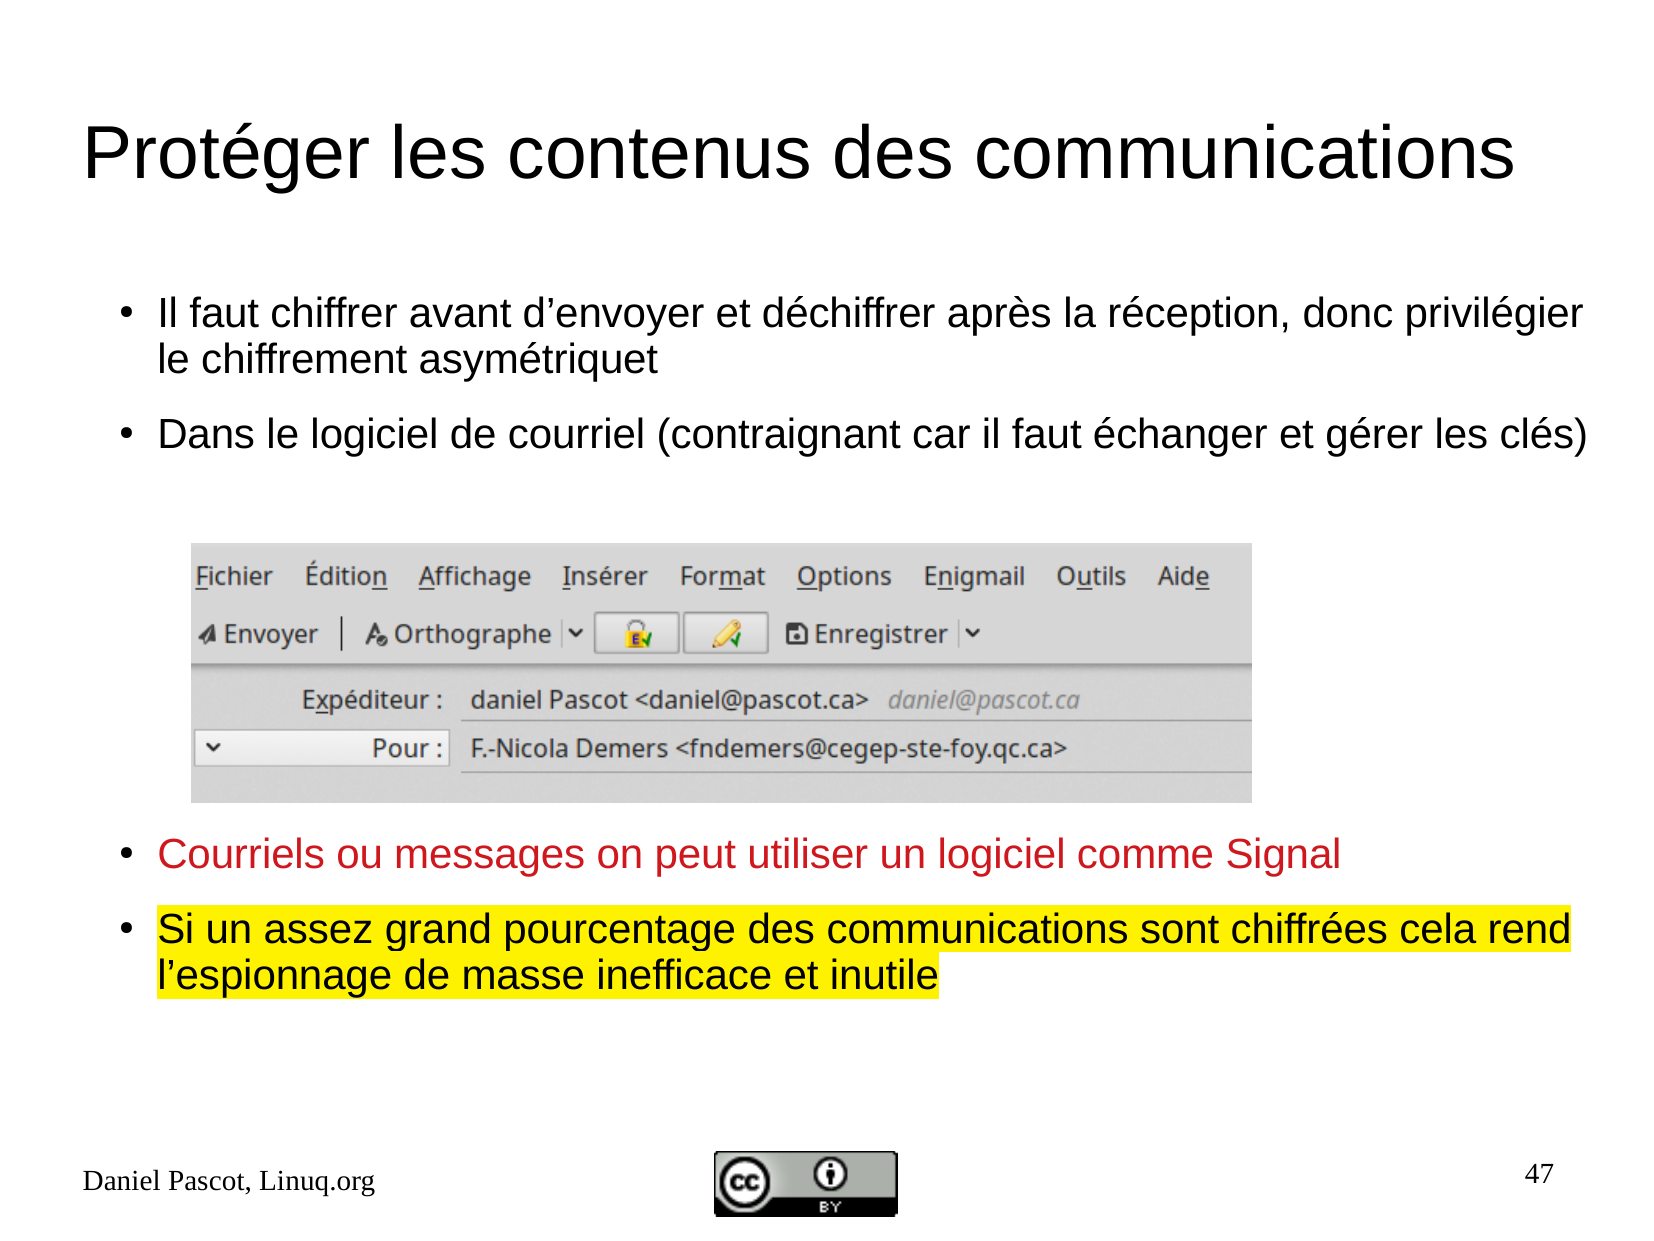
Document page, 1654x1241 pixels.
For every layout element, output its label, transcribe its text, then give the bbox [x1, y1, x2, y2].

text_box [82, 49, 1571, 257]
picture [714, 1151, 898, 1217]
picture [191, 543, 1252, 803]
list Il faut chiffrer avant d’envoyer et déchiffrer après la réception, donc privilégier le chiffrement asymétriquet Dans le logiciel de courriel (contraignant car il faut échanger et gérer les clés) Courriels ou messages on peut utiliser un logiciel comme Signal Si un assez grand pourcentage des communications sont chiffrées cela rend l’espionnage de masse inefficace et inutile [106, 289, 1595, 1009]
